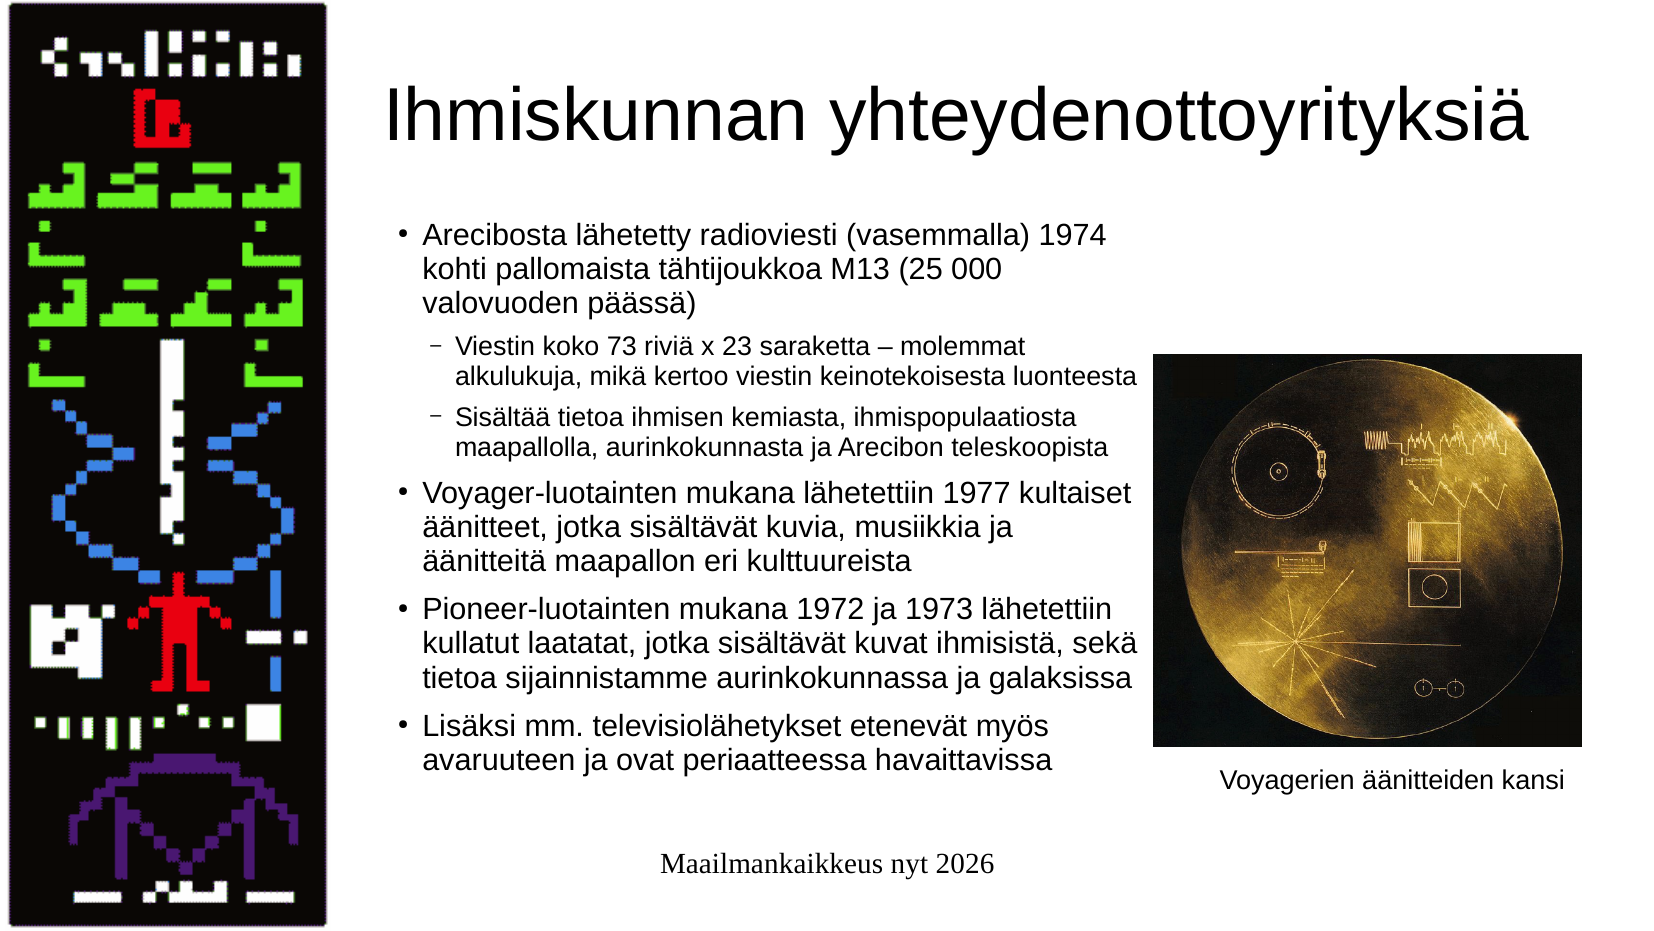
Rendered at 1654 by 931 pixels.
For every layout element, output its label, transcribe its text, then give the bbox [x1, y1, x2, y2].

text_box Voyagerien äänitteiden kansi [1204, 758, 1580, 804]
list Arecibosta lähetetty radioviesti (vasemmalla) 1974 kohti pallomaista tähtijoukkoa M13 (25 000 valovuoden päässä) Viestin koko 73 riviä x 23 saraketta – molemmat alkulukuja, mikä kertoo viestin keinotekoisesta luonteesta Sisältää tietoa ihmisen kemiasta, ihmispopulaatiosta maapallolla, aurinkokunnasta ja Arecibon teleskoopista Voyager-luotainten mukana lähetettiin 1977 kultaiset äänitteet, jotka sisältävät kuvia, musiikkia ja äänitteitä maapallon eri kulttuureista Pioneer-luotainten mukana 1972 ja 1973 lähetettiin kullatut laatatat, jotka sisältävät kuvat ihmisistä, sekä tietoa sijainnistamme aurinkokunnassa ja galaksissa Lisäksi mm. televisiolähetykset etenevät myös avaruuteen ja ovat periaatteessa havaittavissa [389, 217, 1146, 851]
title Ihmiskunnan yhteydenottoyrityksiä [342, 37, 1571, 193]
picture [1153, 354, 1582, 747]
picture [5, 0, 331, 931]
